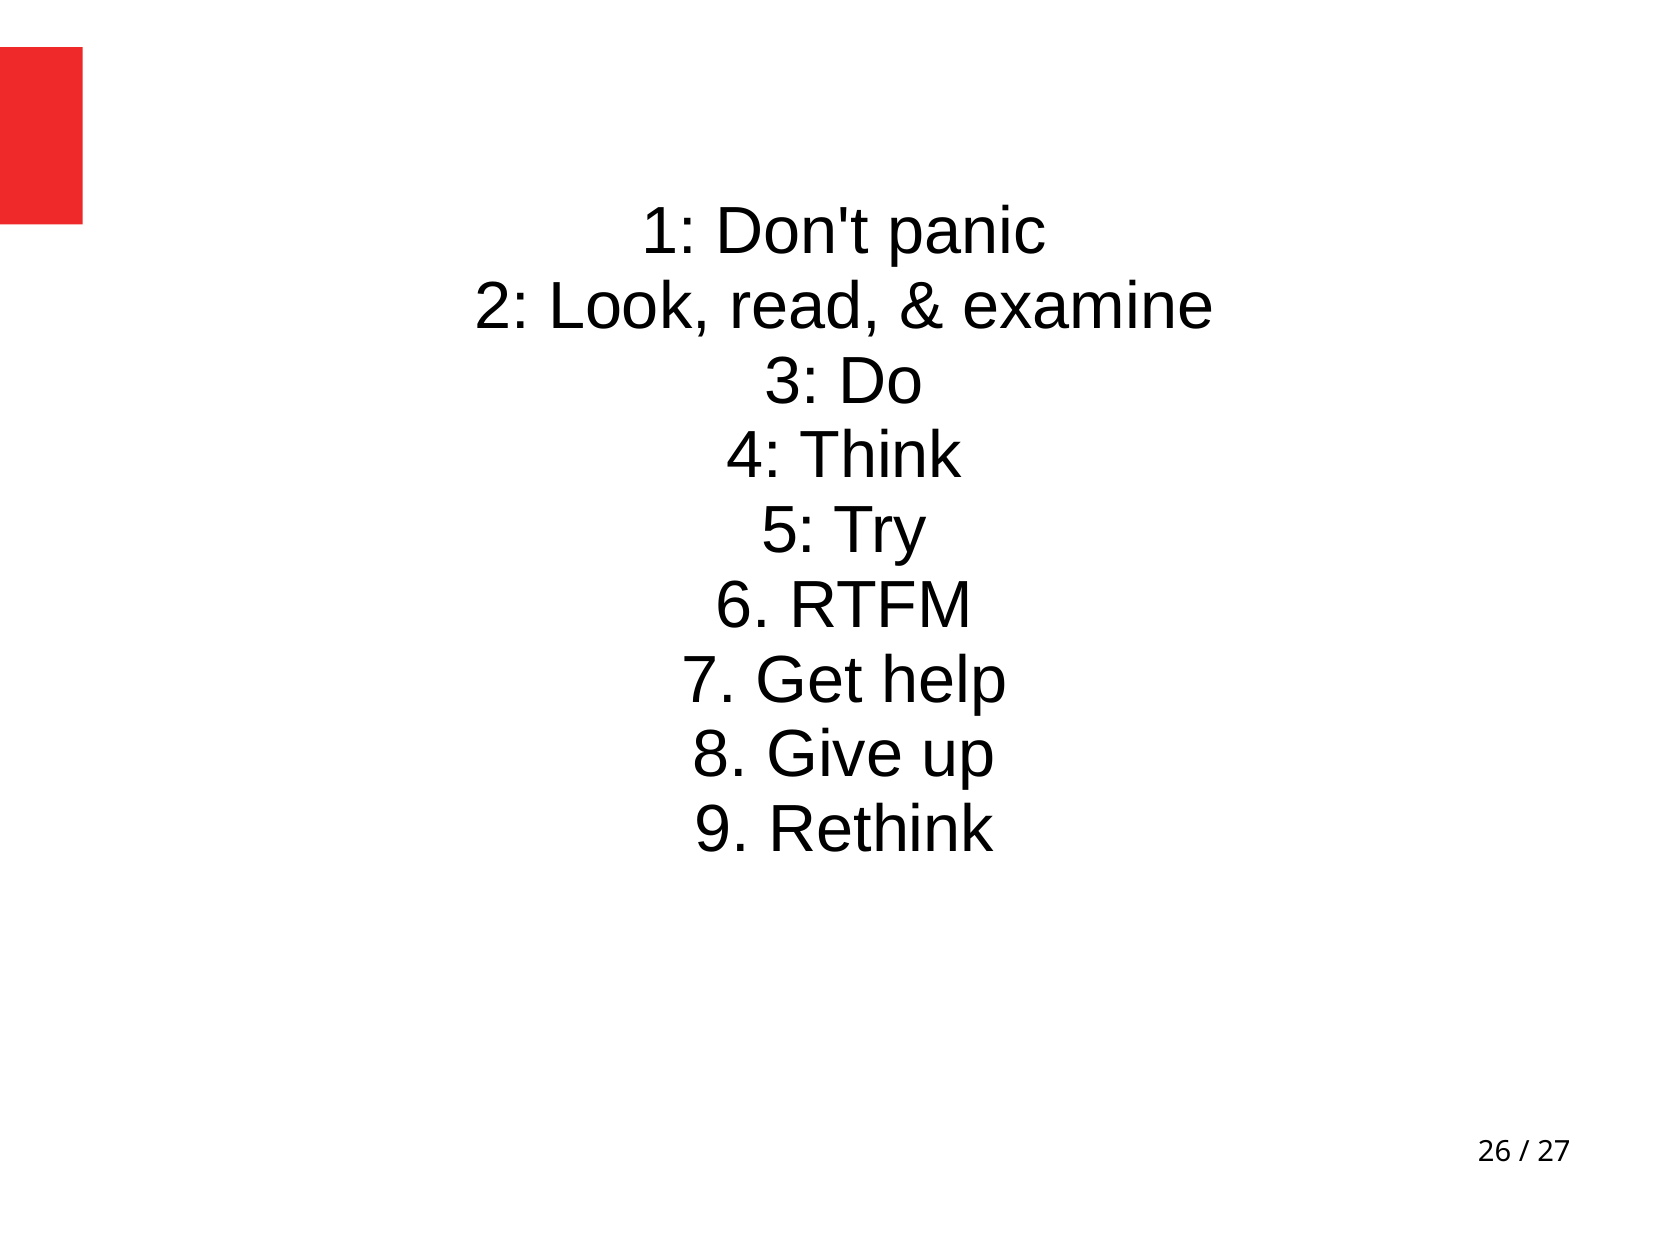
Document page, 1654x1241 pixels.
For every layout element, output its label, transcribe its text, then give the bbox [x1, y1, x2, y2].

subtitle 1: Don't panic 2: Look, read, & examine 3: Do 4: Think 5: Try 6. RTFM 7. Get help 8. Give up 9. Rethink [118, 49, 1571, 1010]
